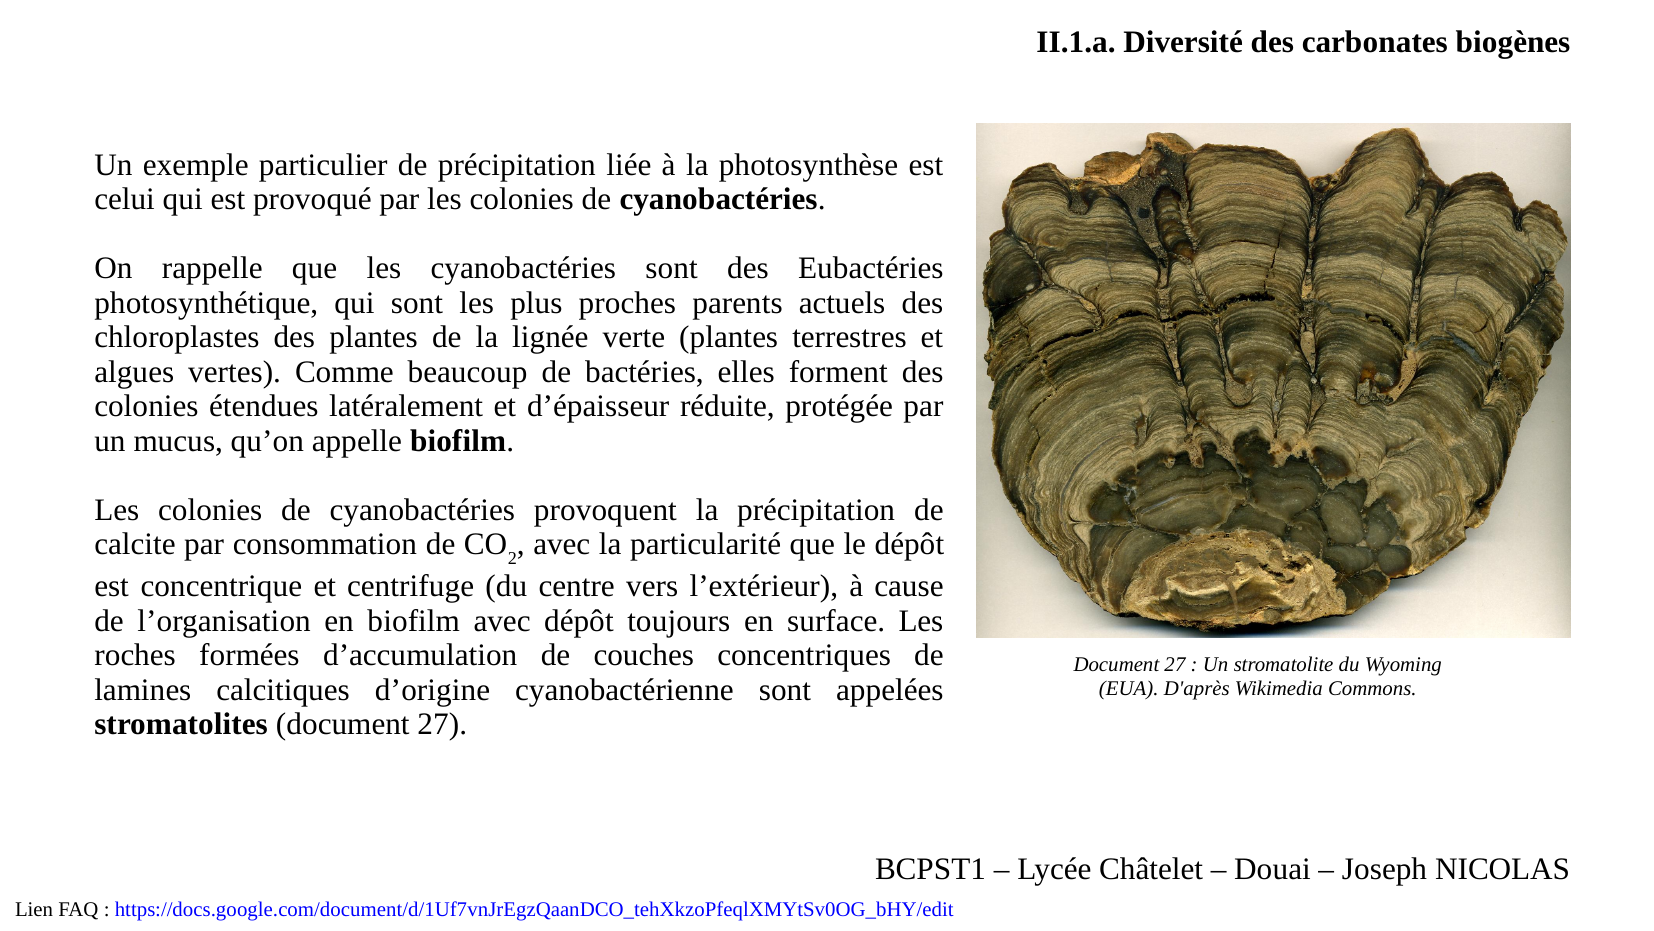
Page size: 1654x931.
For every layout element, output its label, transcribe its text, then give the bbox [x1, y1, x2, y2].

text_box Document 27 : Un stromatolite du Wyoming (EUA). D'après Wikimedia Commons. [1051, 653, 1465, 756]
text_box II.1.a. Diversité des carbonates biogènes [637, 5, 1572, 78]
text_box Lien FAQ : https://docs.google.com/document/d/1Uf7vnJrEgzQaanDCO_tehXkzoPfeqlXMYtSv0OG_bHY/edit [0, 897, 993, 931]
picture [976, 123, 1571, 638]
text_box BCPST1 – Lycée Châtelet – Douai – Joseph NICOLAS [637, 832, 1571, 905]
text_box Un exemple particulier de précipitation liée à la photosynthèse est celui qui est provoqué par les colonies de cyanobactéries. On rappelle que les cyanobactéries sont des Eubactéries photosynthétique, qui sont les plus proches parents actuels des chloroplastes des plantes de la lignée verte (plantes terrestres et algues vertes). Comme beaucoup de bactéries, elles forment des colonies étendues latéralement et d’épaisseur réduite, protégée par un mucus, qu’on appelle biofilm. Les colonies de cyanobactéries provoquent la précipitation de calcite par consommation de CO2, avec la particularité que le dépôt est concentrique et centrifuge (du centre vers l’extérieur), à cause de l’organisation en biofilm avec dépôt toujours en surface. Les roches formées d’accumulation de couches concentriques de lamines calcitiques d’origine cyanobactérienne sont appelées stromatolites (document 27). [94, 147, 945, 811]
